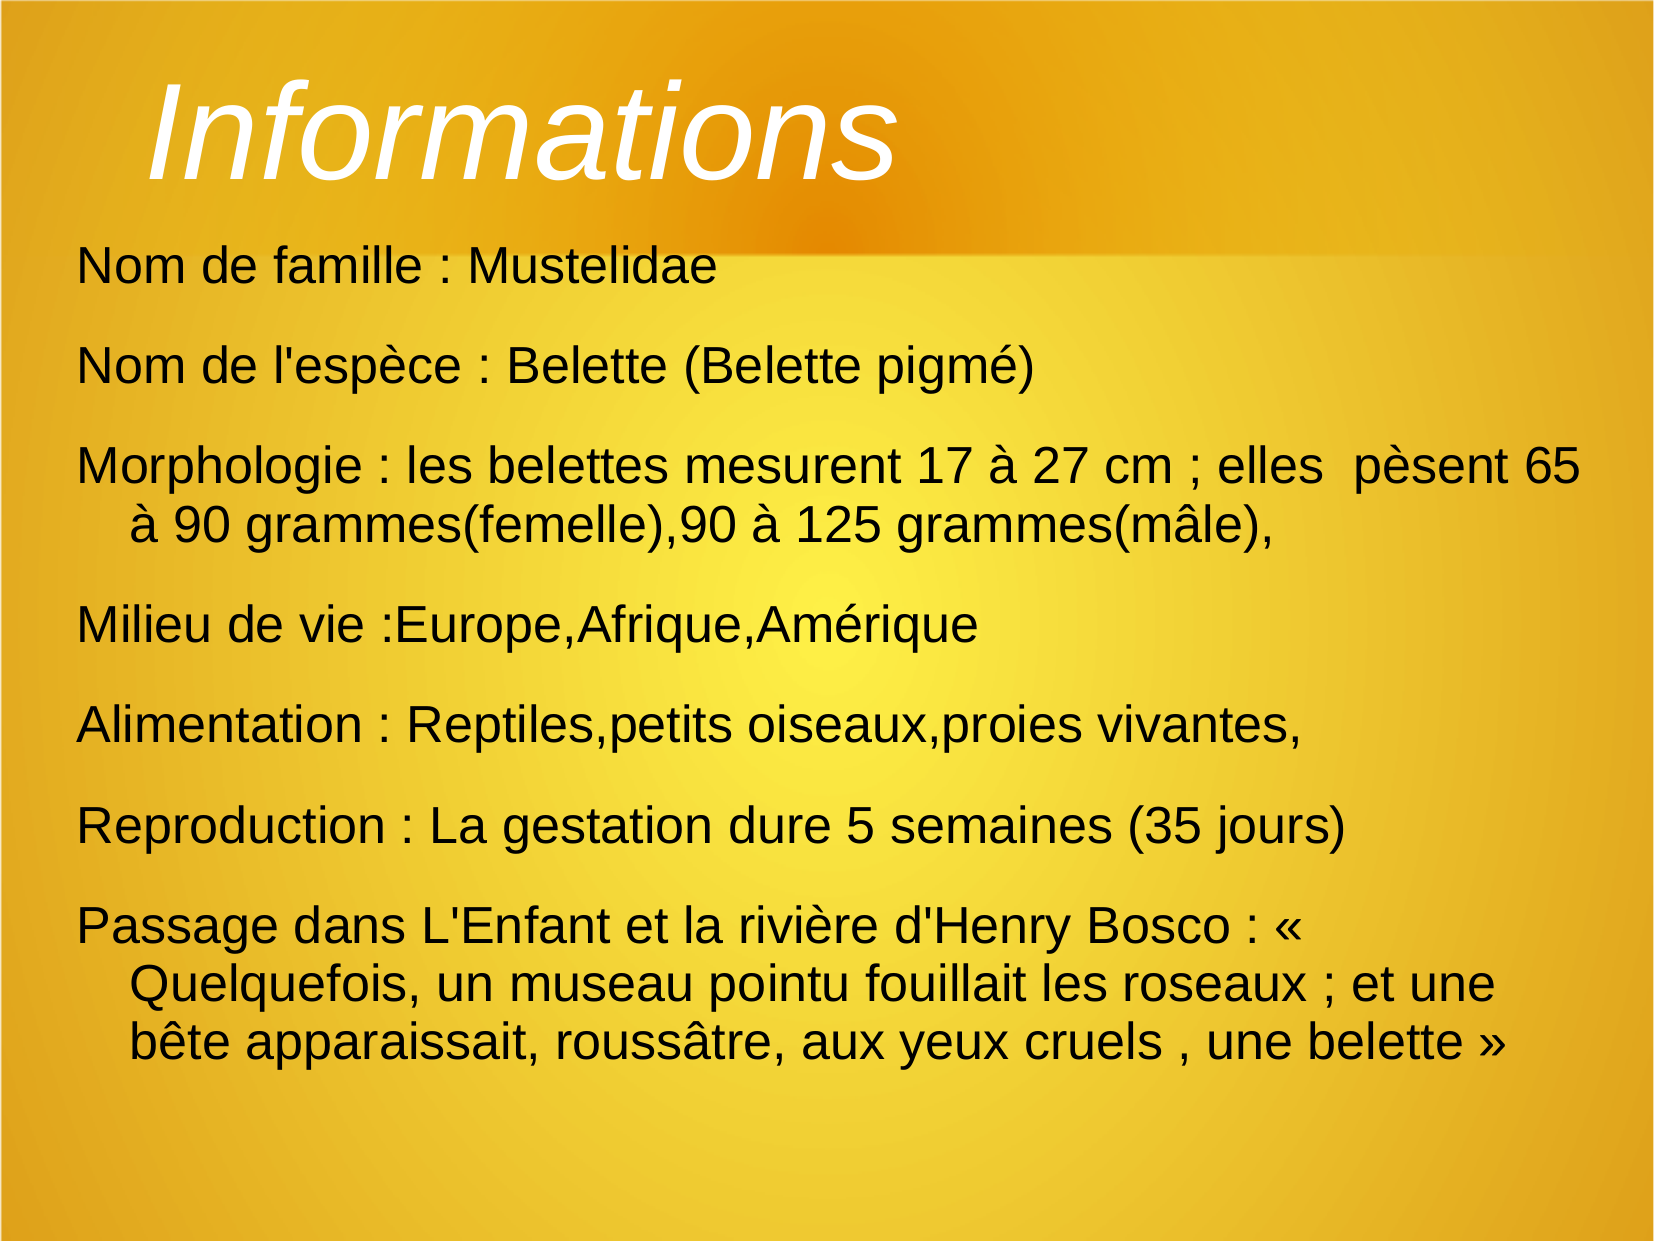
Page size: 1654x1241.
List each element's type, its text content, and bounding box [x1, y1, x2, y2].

picture [0, 0, 1654, 1241]
title [82, 0, 1571, 236]
list Nom de famille : Mustelidae Nom de l'espèce : Belette (Belette pigmé) Morphologie : les belettes mesurent 17 à 27 cm ; elles pèsent 65 à 90 grammes(femelle),90 à 125 grammes(mâle), Milieu de vie :Europe,Afrique,Amérique Alimentation : Reptiles,petits oiseaux,proies vivantes, Reproduction : La gestation dure 5 semaines (35 jours) Passage dans L'Enfant et la rivière d'Henry Bosco : « Quelquefois, un museau pointu fouillait les roseaux ; et une bête apparaissait, roussâtre, aux yeux cruels , une belette » [59, 236, 1595, 1211]
text_box Informations [129, 47, 1489, 221]
